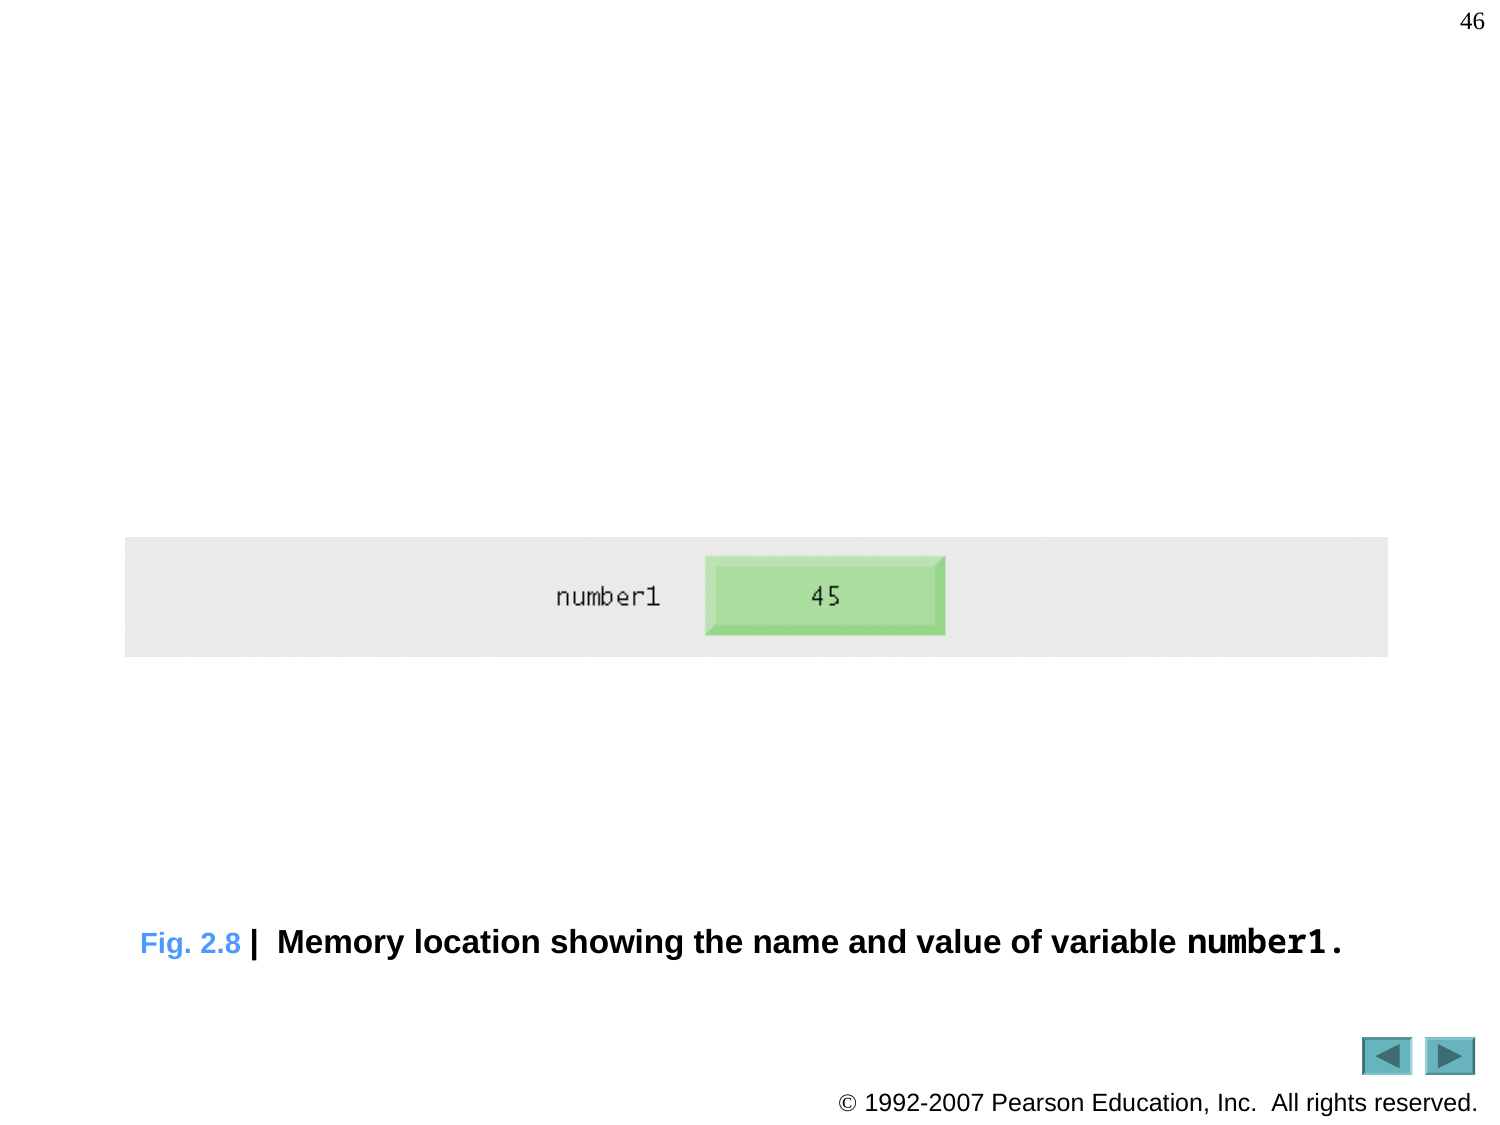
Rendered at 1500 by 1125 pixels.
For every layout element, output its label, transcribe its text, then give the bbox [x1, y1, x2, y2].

picture [125, 537, 1388, 657]
title Fig. 2.8 | Memory location showing the name and value of variable number1. [37, 899, 1450, 990]
